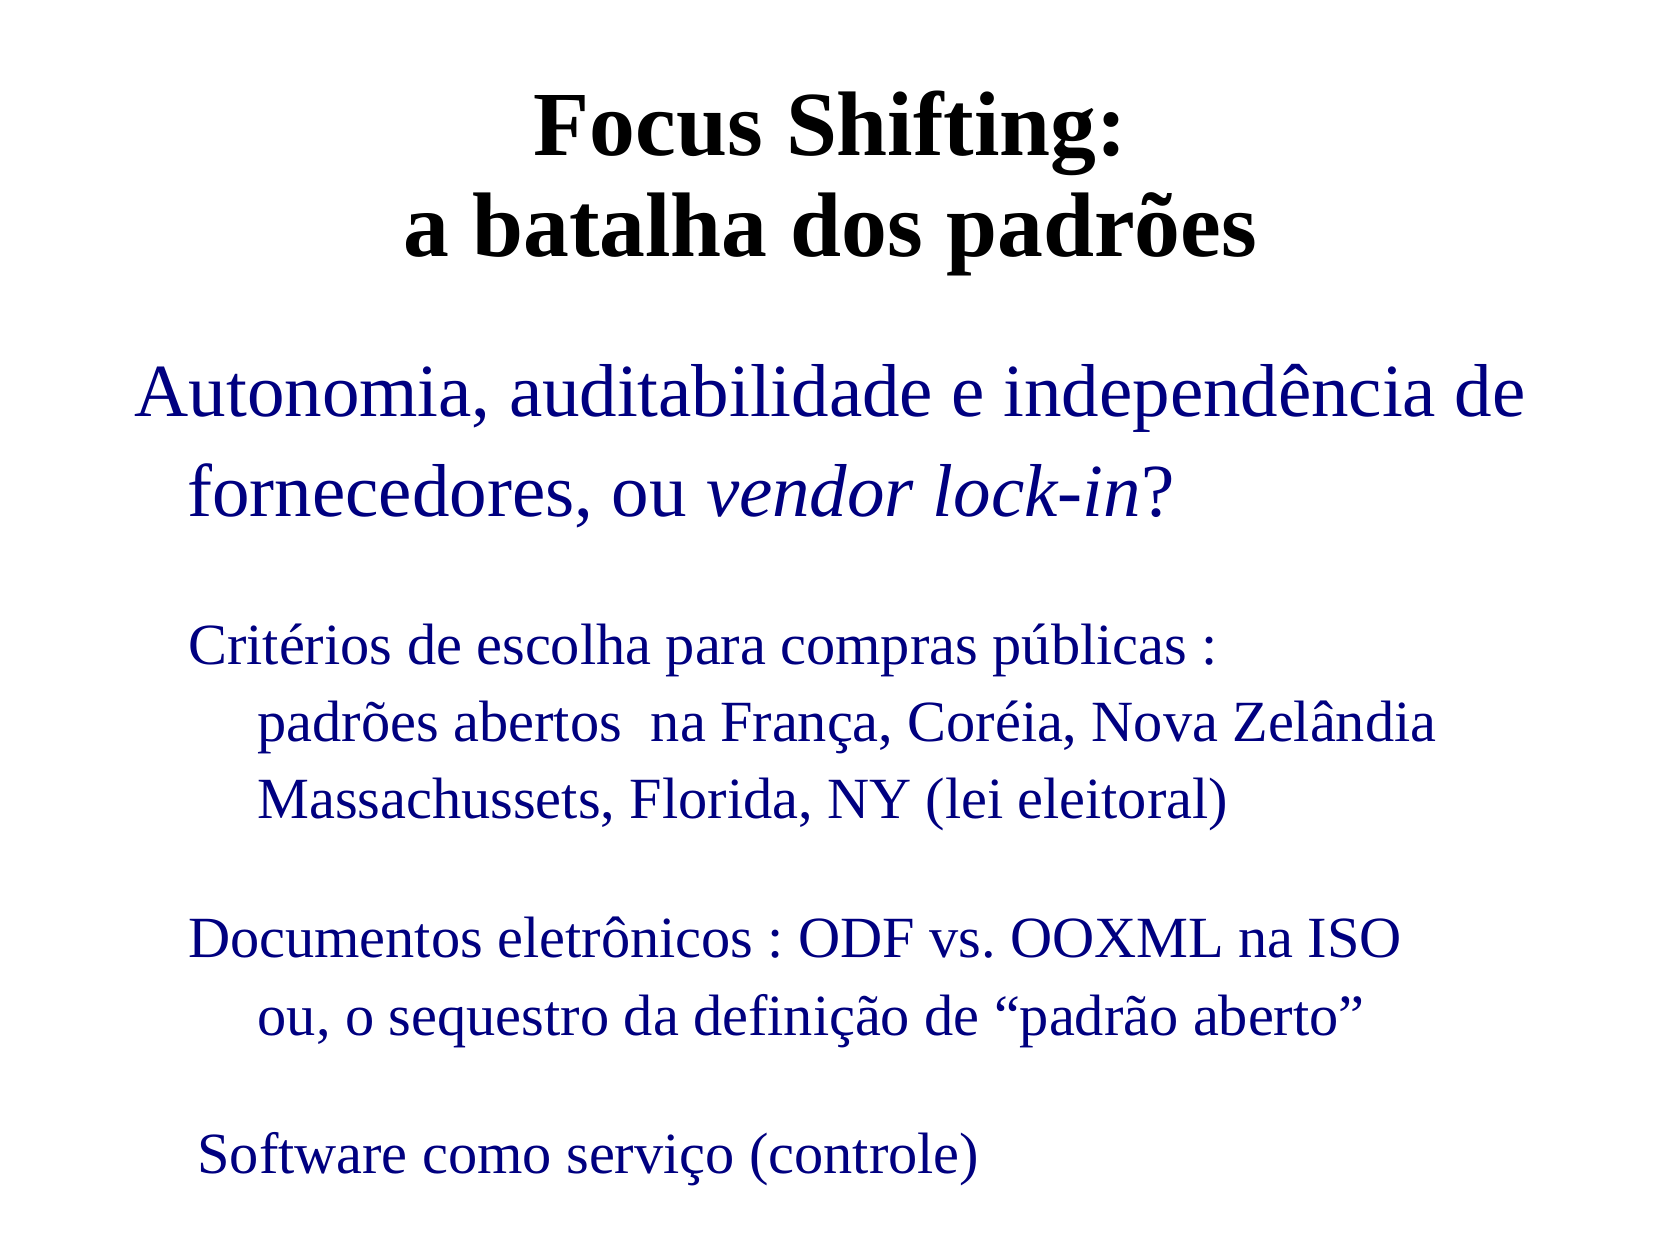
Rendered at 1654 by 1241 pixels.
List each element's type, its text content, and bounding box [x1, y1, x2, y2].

title Focus Shifting: a batalha dos padrões [204, 65, 1480, 285]
text_box Autonomia, auditabilidade e independência de fornecedores, ou vendor lock-in? Critérios de escolha para compras públicas : padrões abertos na França, Coréia, Nova Zelândia Massachussets, Florida, NY (lei eleitoral) Documentos eletrônicos : ODF vs. OOXML na ISO ou, o sequestro da definição de “padrão aberto” Software como serviço (controle) [125, 333, 1546, 1170]
